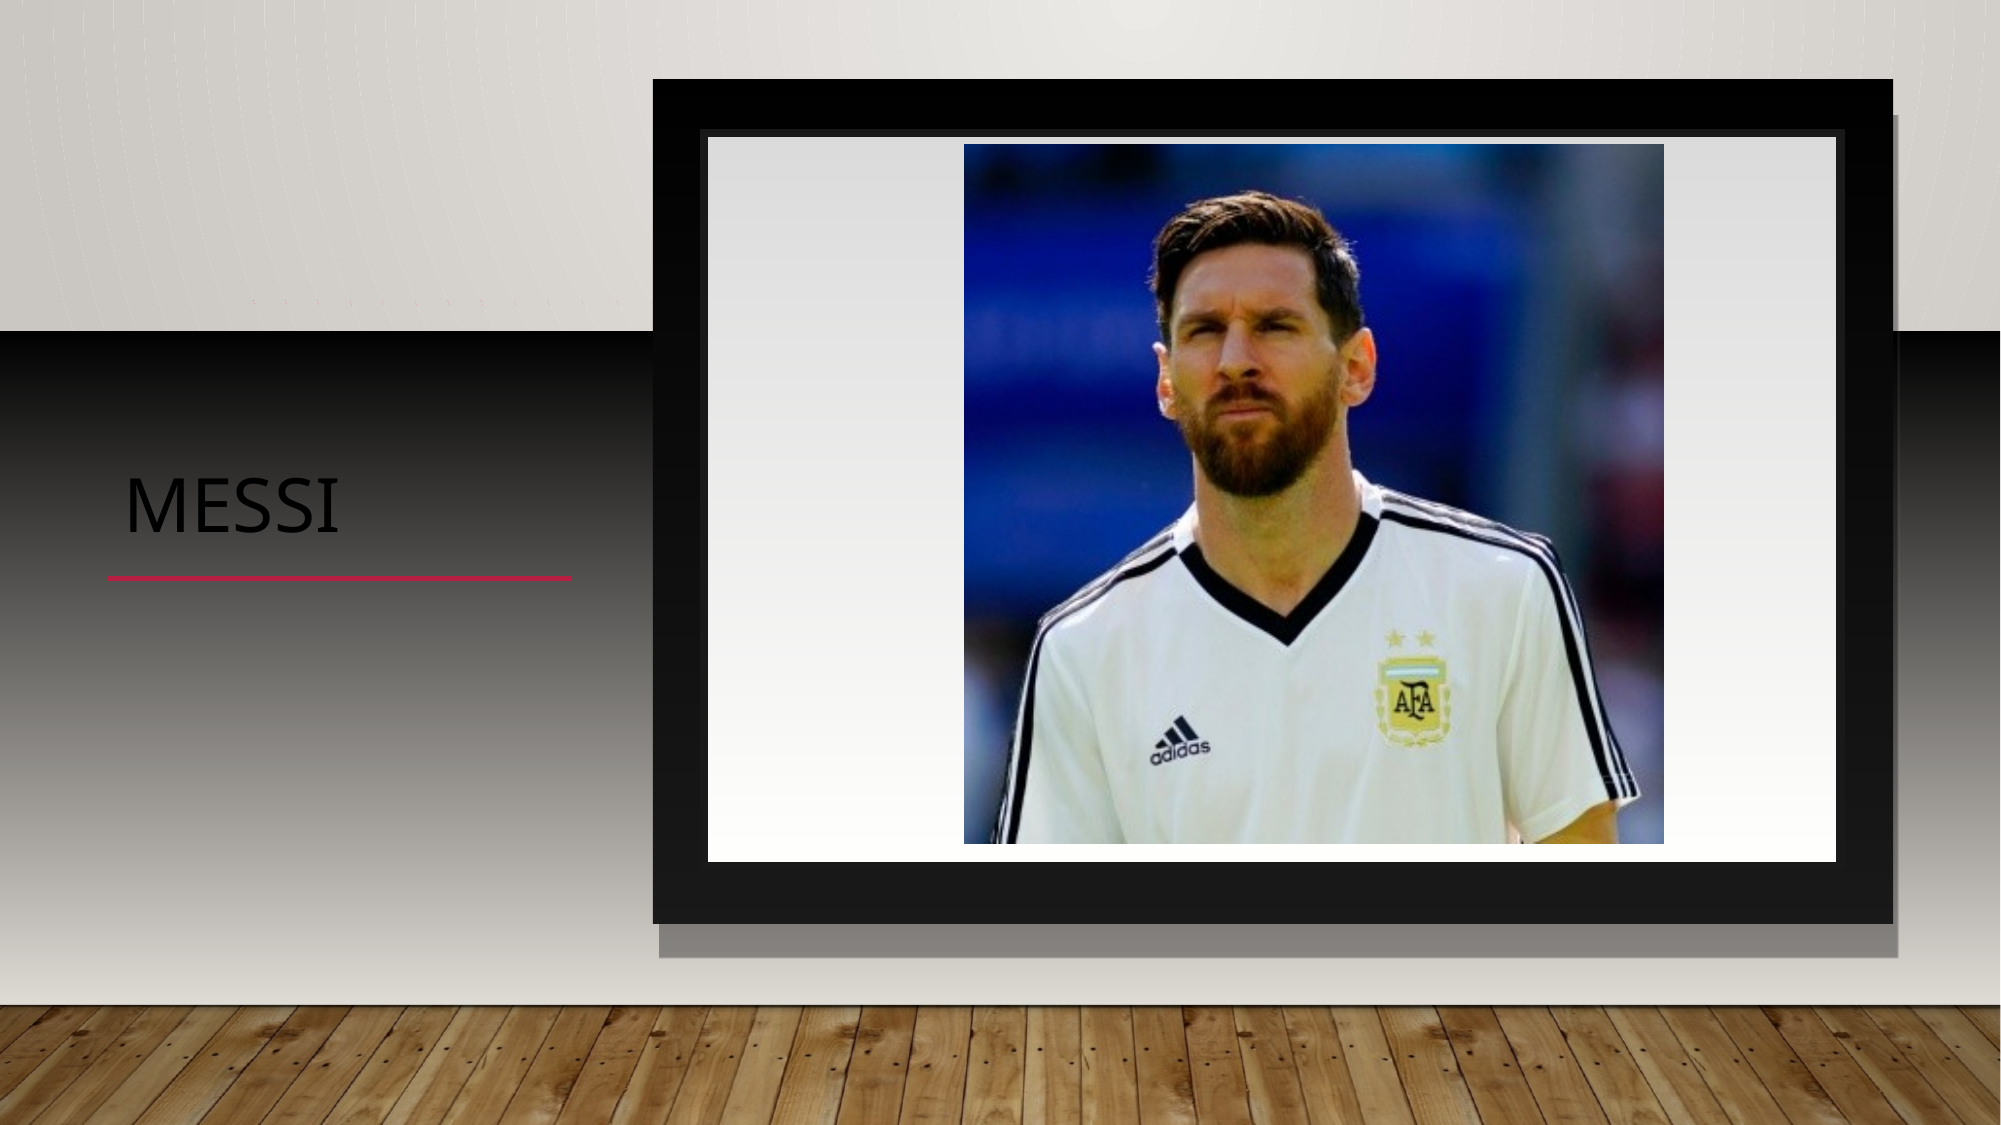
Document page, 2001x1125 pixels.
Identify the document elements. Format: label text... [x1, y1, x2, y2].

text_box [0, 0, 2000, 1005]
title MESSI [108, 241, 572, 549]
picture [964, 144, 1664, 844]
picture [0, 1005, 2000, 1125]
